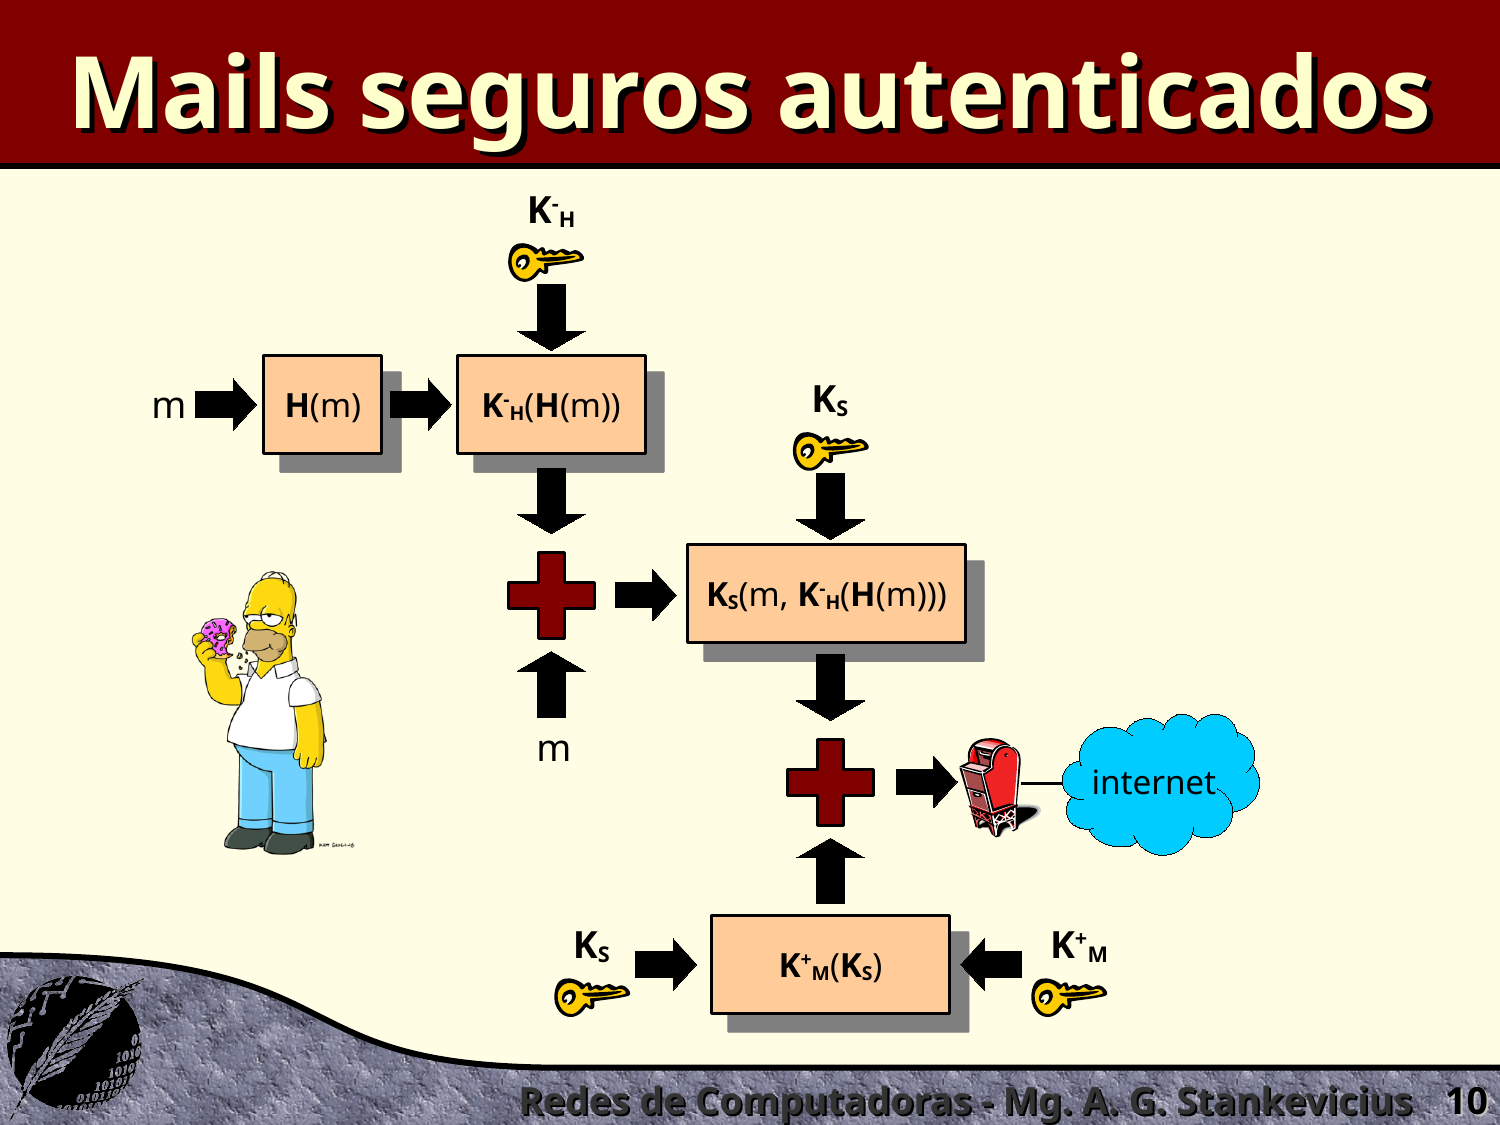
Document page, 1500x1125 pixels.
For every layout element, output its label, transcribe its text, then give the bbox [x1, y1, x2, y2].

title Mails seguros autenticados [15, 5, 1485, 160]
text_box [635, 938, 697, 991]
picture [959, 737, 1042, 839]
text_box [517, 651, 586, 718]
picture [187, 567, 365, 857]
text_box [390, 378, 452, 431]
text_box KS [796, 365, 865, 444]
text_box [796, 654, 865, 721]
picture [790, 1100, 795, 1110]
picture [0, 959, 1500, 1125]
text_box K+M(KS) [711, 915, 950, 1014]
picture [1047, 1100, 1054, 1110]
text_box [787, 739, 874, 826]
picture [553, 977, 631, 1018]
text_box [195, 378, 257, 431]
text_box H(m) [263, 355, 382, 454]
picture [507, 242, 584, 283]
text_box [896, 756, 958, 808]
text_box m [521, 714, 581, 782]
text_box KS(m, K-H(H(m))) [687, 544, 966, 643]
text_box K+M [1035, 911, 1121, 990]
text_box KS [558, 911, 627, 990]
picture [792, 431, 869, 472]
text_box internet [1062, 714, 1260, 856]
text_box [517, 468, 586, 534]
text_box K-H [512, 176, 595, 255]
text_box [517, 284, 586, 351]
text_box [796, 473, 865, 540]
text_box [796, 838, 865, 904]
text_box m [136, 370, 196, 439]
text_box [508, 552, 595, 639]
text_box [960, 938, 1022, 991]
picture [1030, 977, 1108, 1018]
text_box [615, 569, 677, 621]
text_box K-H(H(m)) [457, 355, 646, 454]
